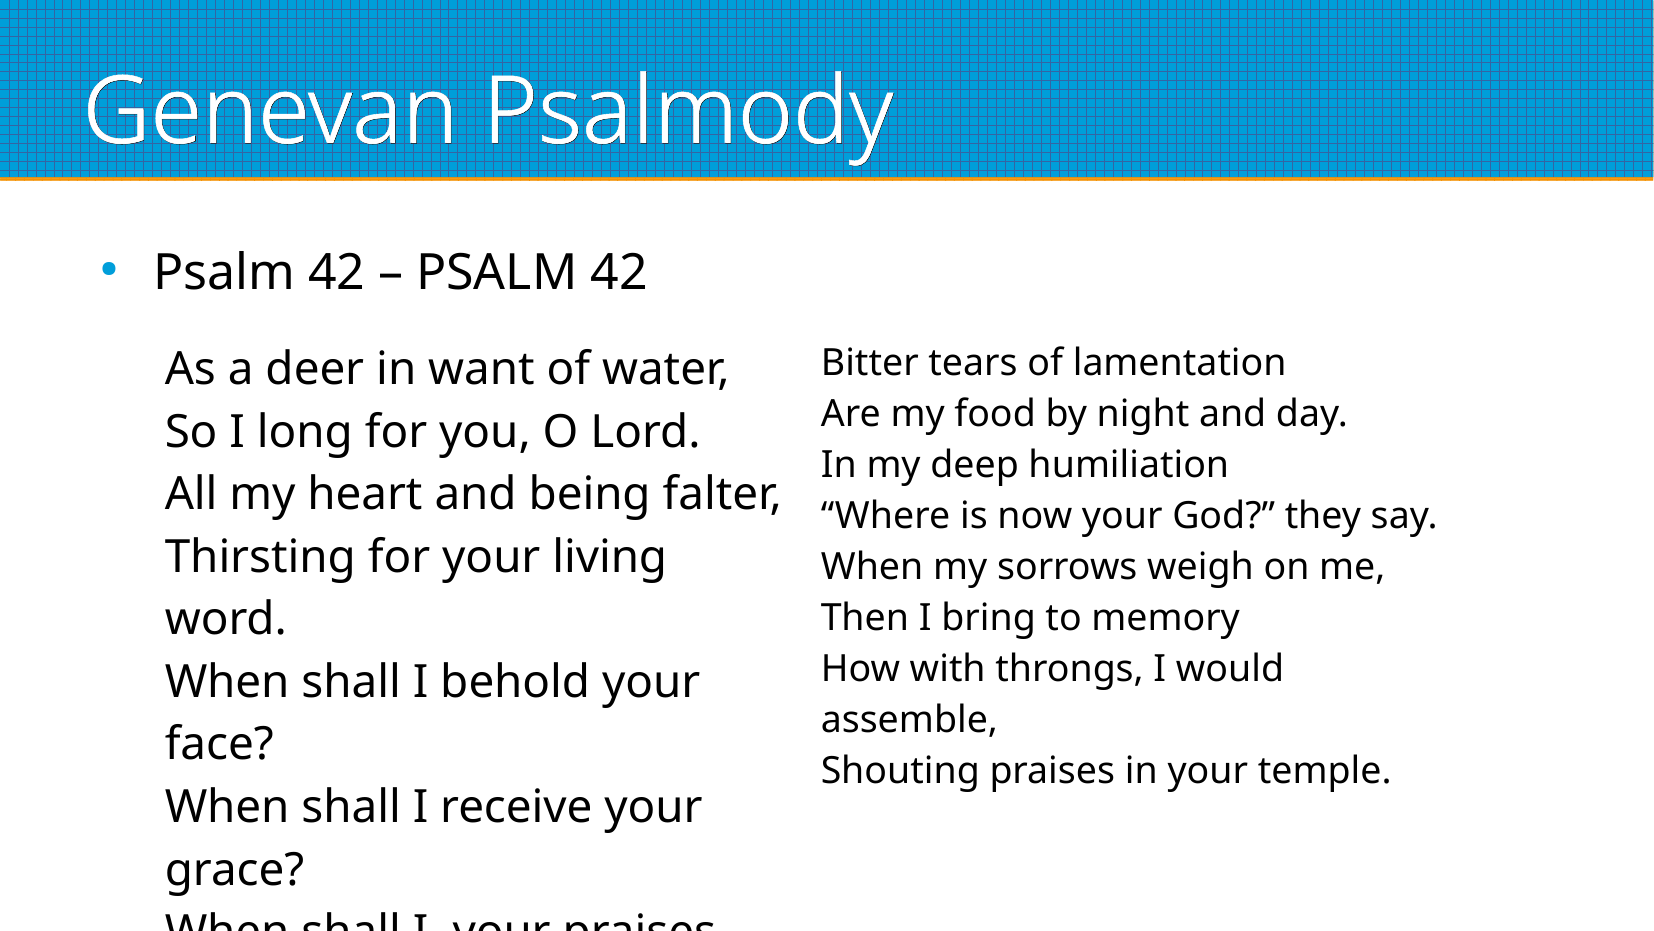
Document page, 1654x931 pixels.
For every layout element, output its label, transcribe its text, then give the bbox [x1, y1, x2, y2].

title Genevan Psalmody [82, 14, 1571, 171]
table_header Bitter tears of lamentation Are my food by night and day. In my deep humiliation “Where is now your God?” they say. When my sorrows weigh on me, Then I bring to memory How with throngs, I would assemble, Shouting praises in your temple. [807, 329, 1462, 931]
list Psalm 42 – PSALM 42 [82, 236, 1613, 863]
table_header As a deer in want of water, So I long for you, O Lord. All my heart and being falter, Thirsting for your living word. When shall I behold your face? When shall I receive your grace? When shall I, your praises voicing, Come before you with rejoicing [151, 329, 806, 931]
